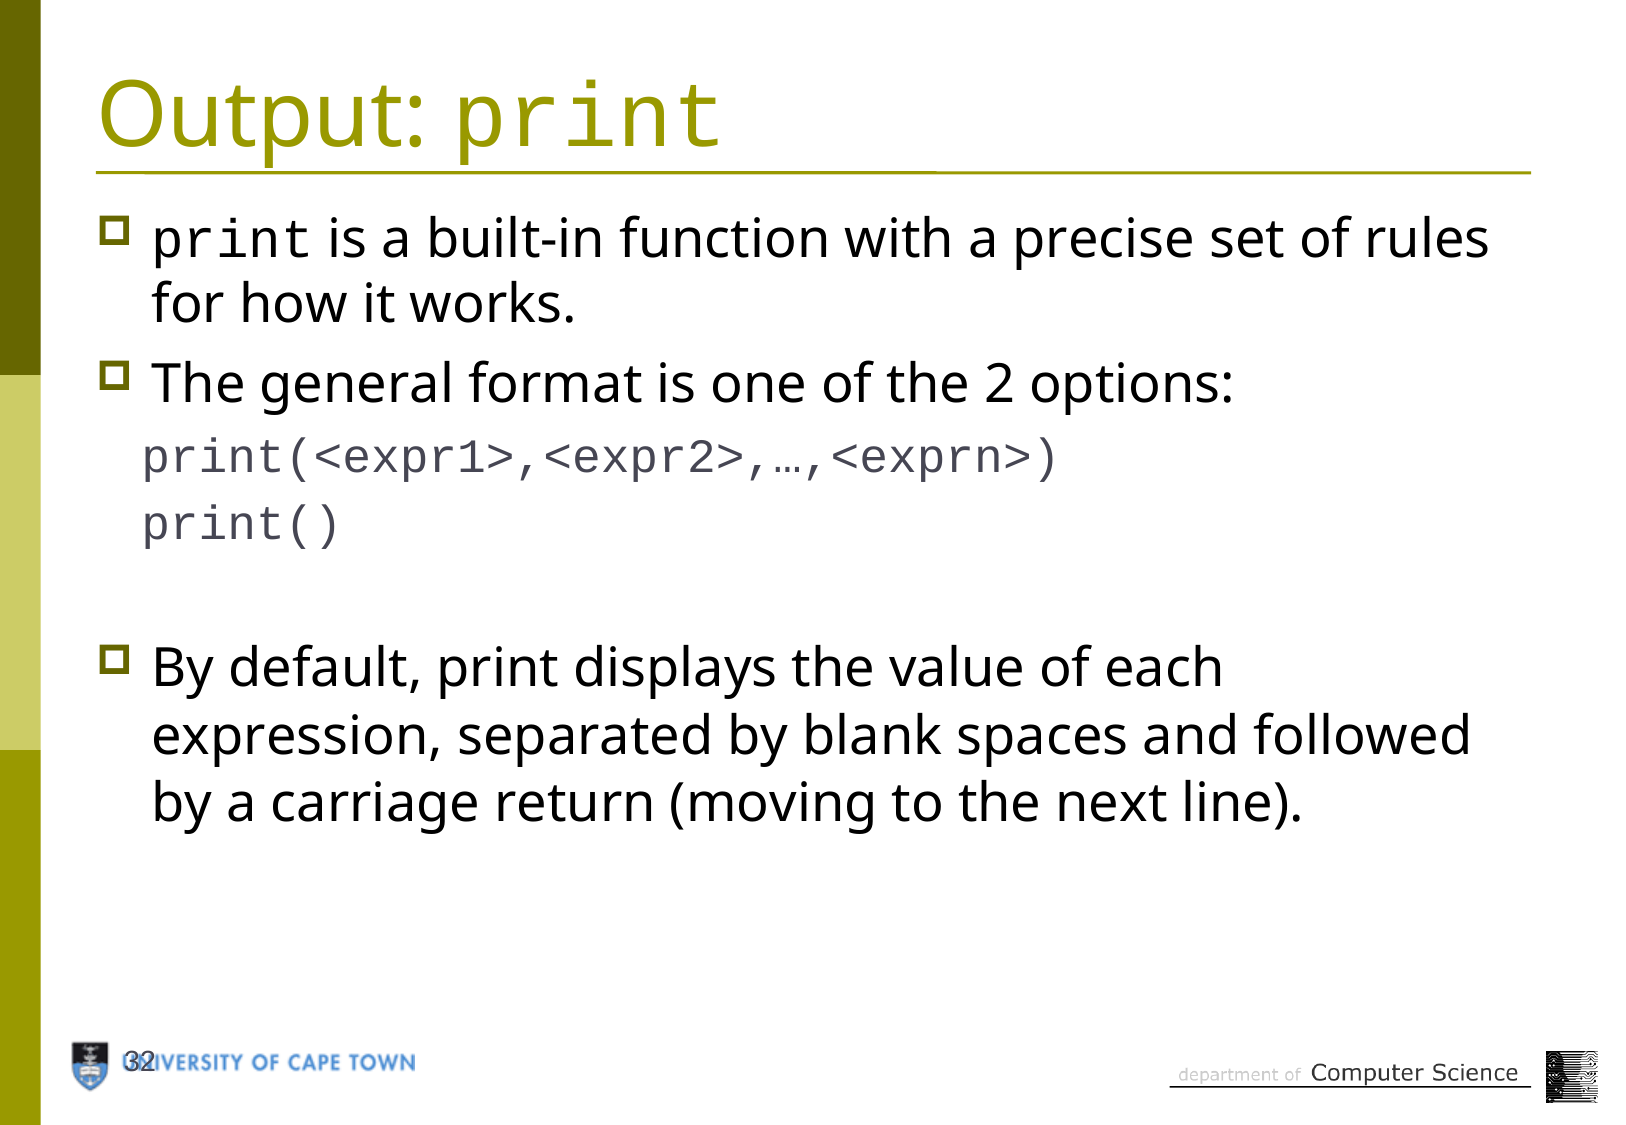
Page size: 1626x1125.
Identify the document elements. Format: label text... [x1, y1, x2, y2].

text_box <number> [108, 1042, 462, 1103]
picture [61, 1024, 415, 1103]
list print is a built-in function with a precise set of rules for how it works. The general format is one of the 2 options: print(<expr1>,<expr2>,…,<exprn>) print() By default, print displays the value of each expression, separated by blank spaces and followed by a carriage return (moving to the next line). [81, 196, 1543, 1005]
title Output: print [81, 29, 1543, 172]
picture [1169, 1043, 1532, 1091]
picture [1546, 1051, 1598, 1103]
